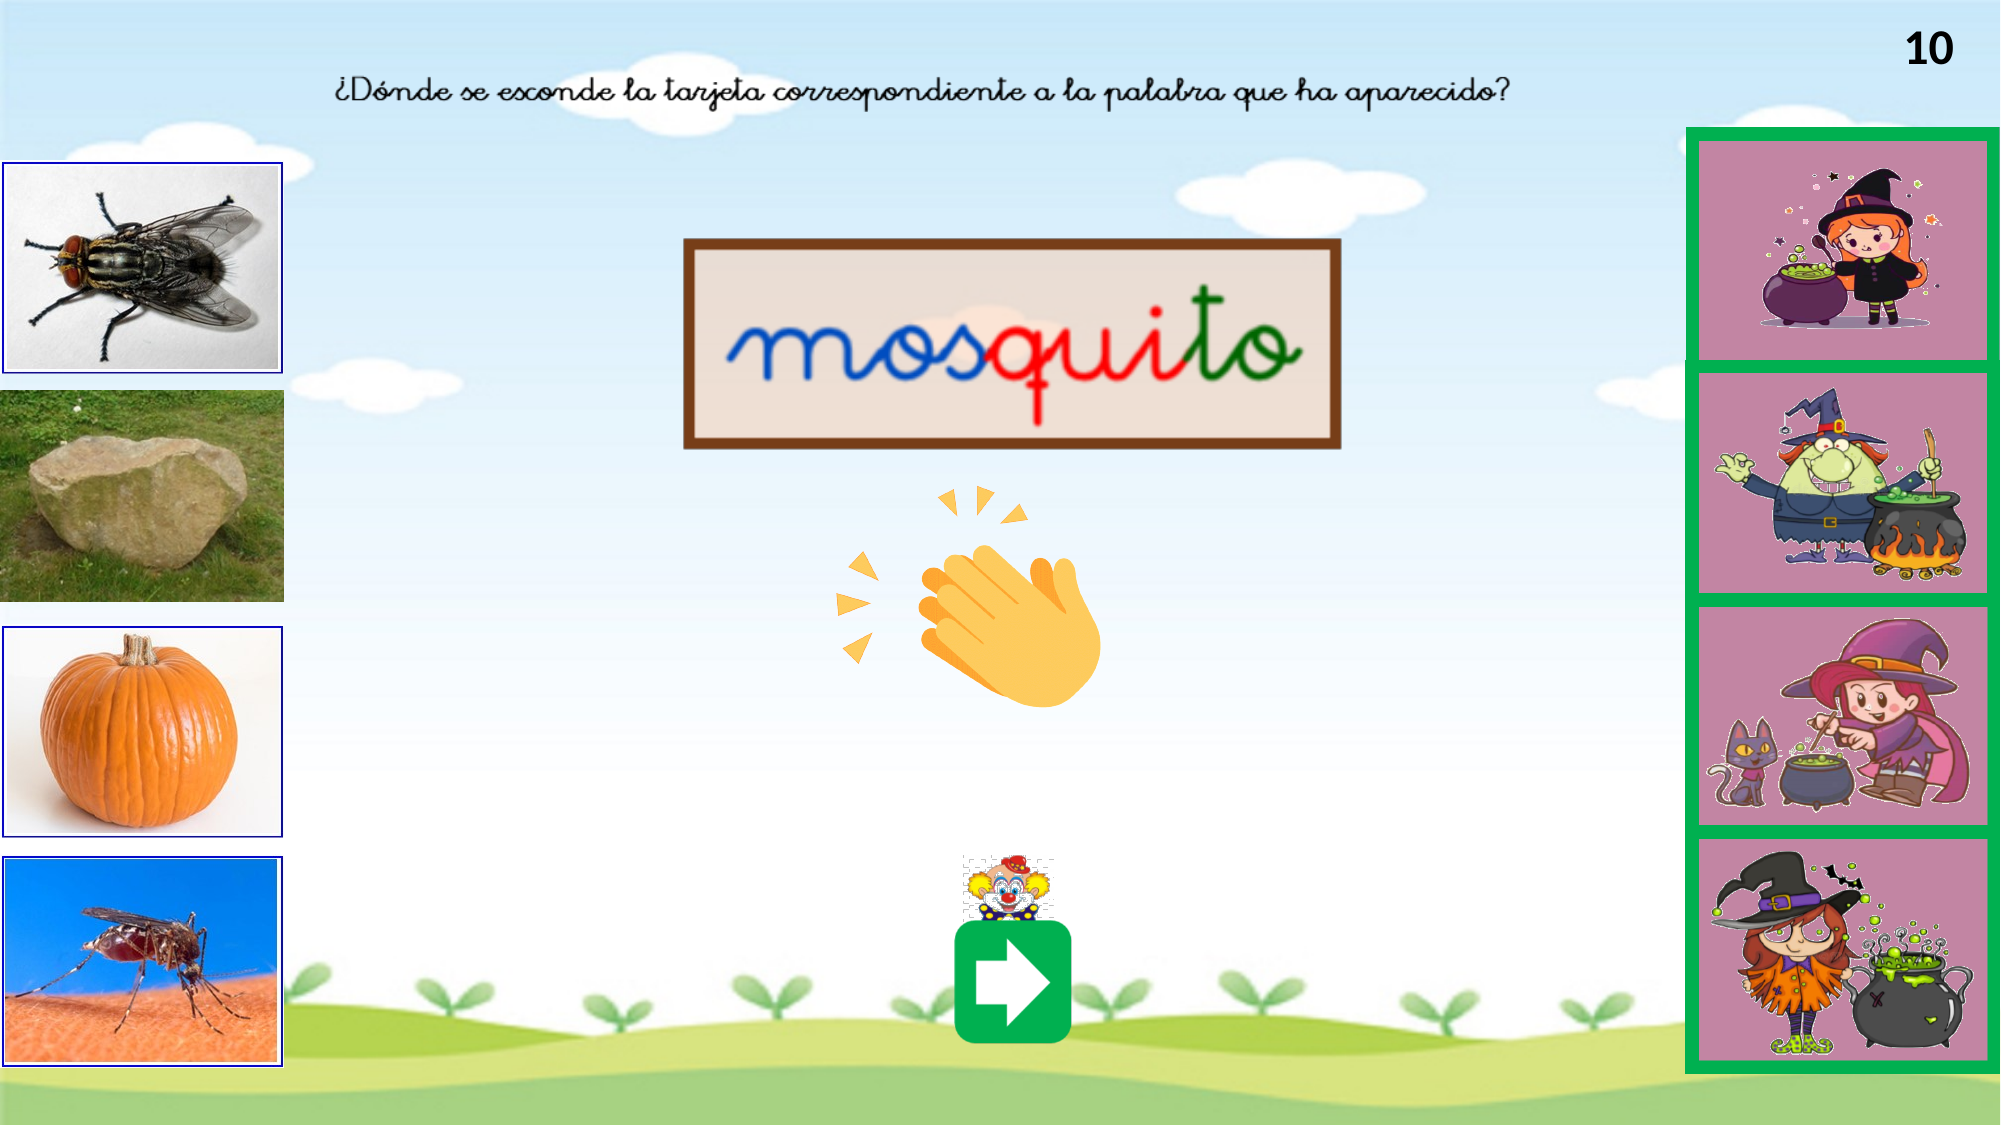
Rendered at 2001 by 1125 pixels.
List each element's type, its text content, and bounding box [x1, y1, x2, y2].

text_box 10 [1888, 6, 1975, 82]
picture [0, 0, 2001, 1125]
